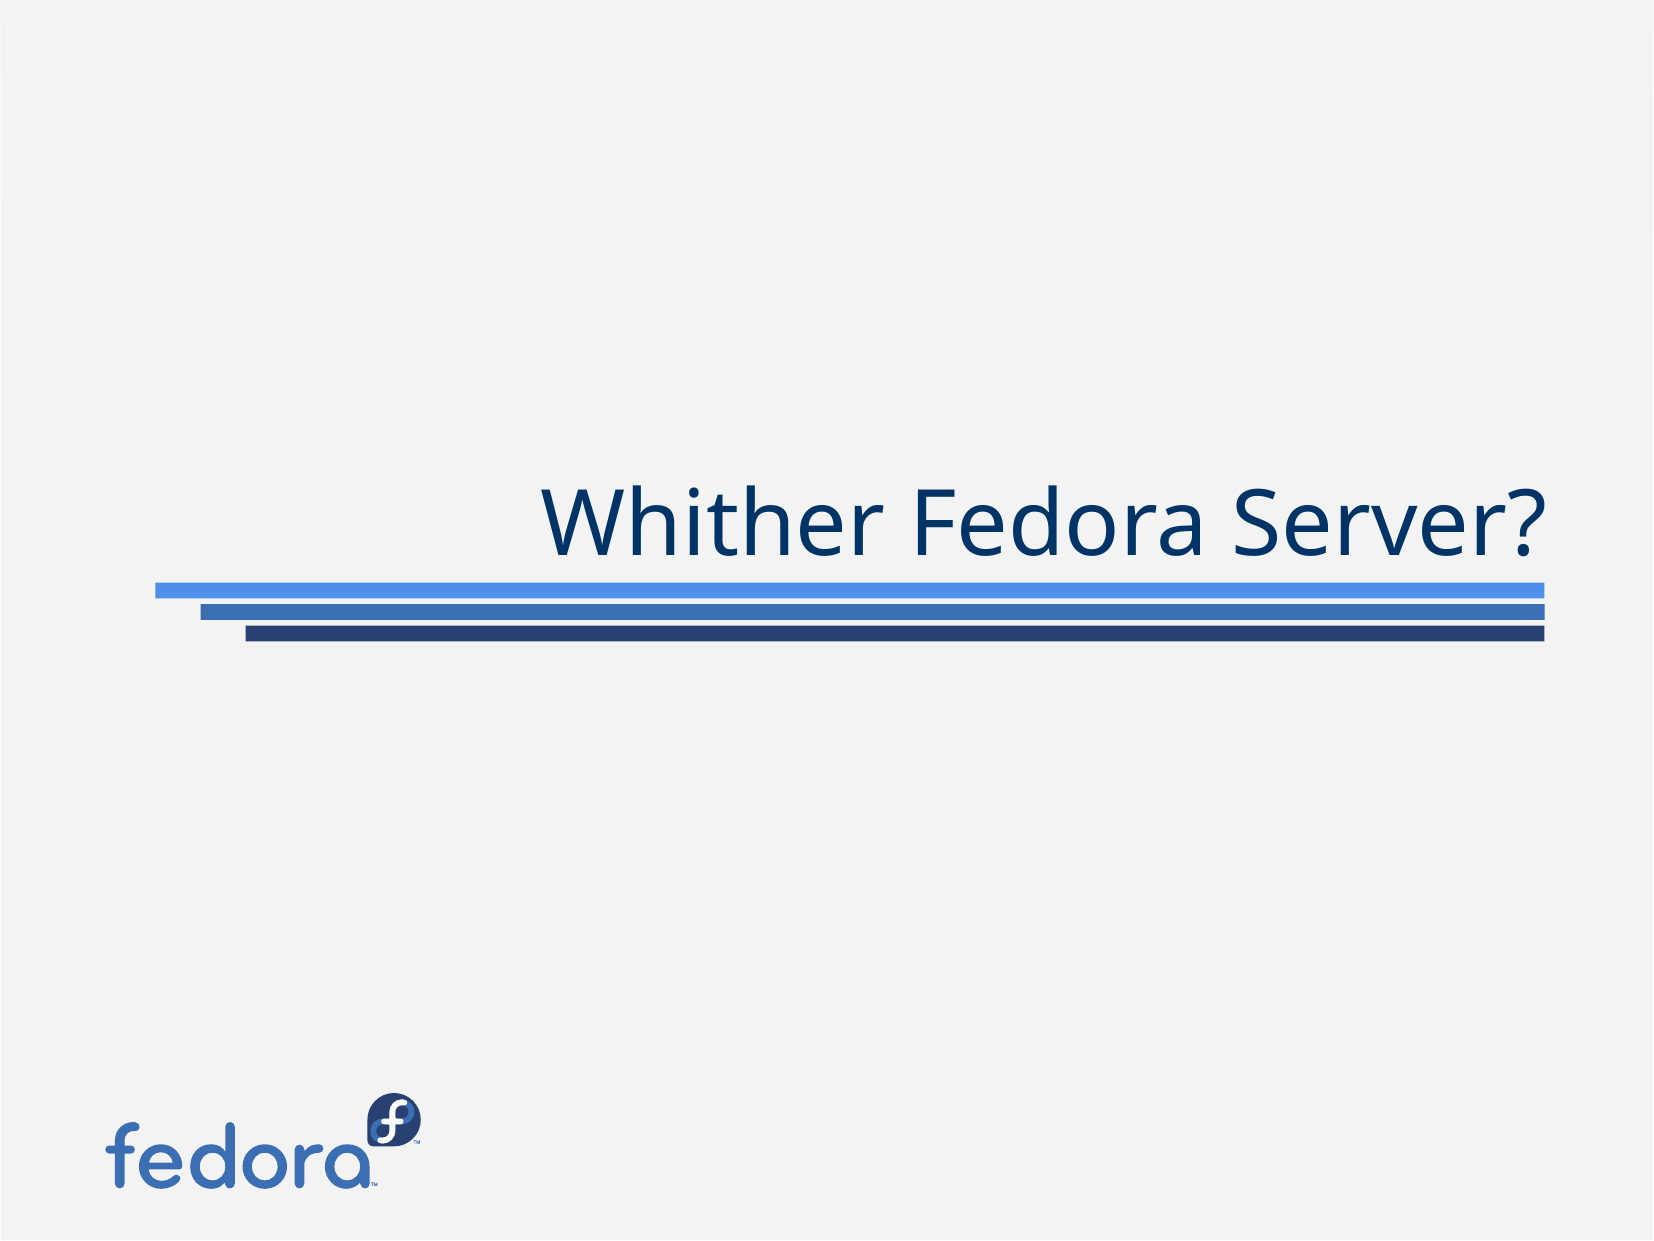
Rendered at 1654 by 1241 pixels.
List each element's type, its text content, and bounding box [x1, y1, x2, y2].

picture [60, 1048, 466, 1234]
title Whither Fedora Server? [60, 416, 1549, 624]
